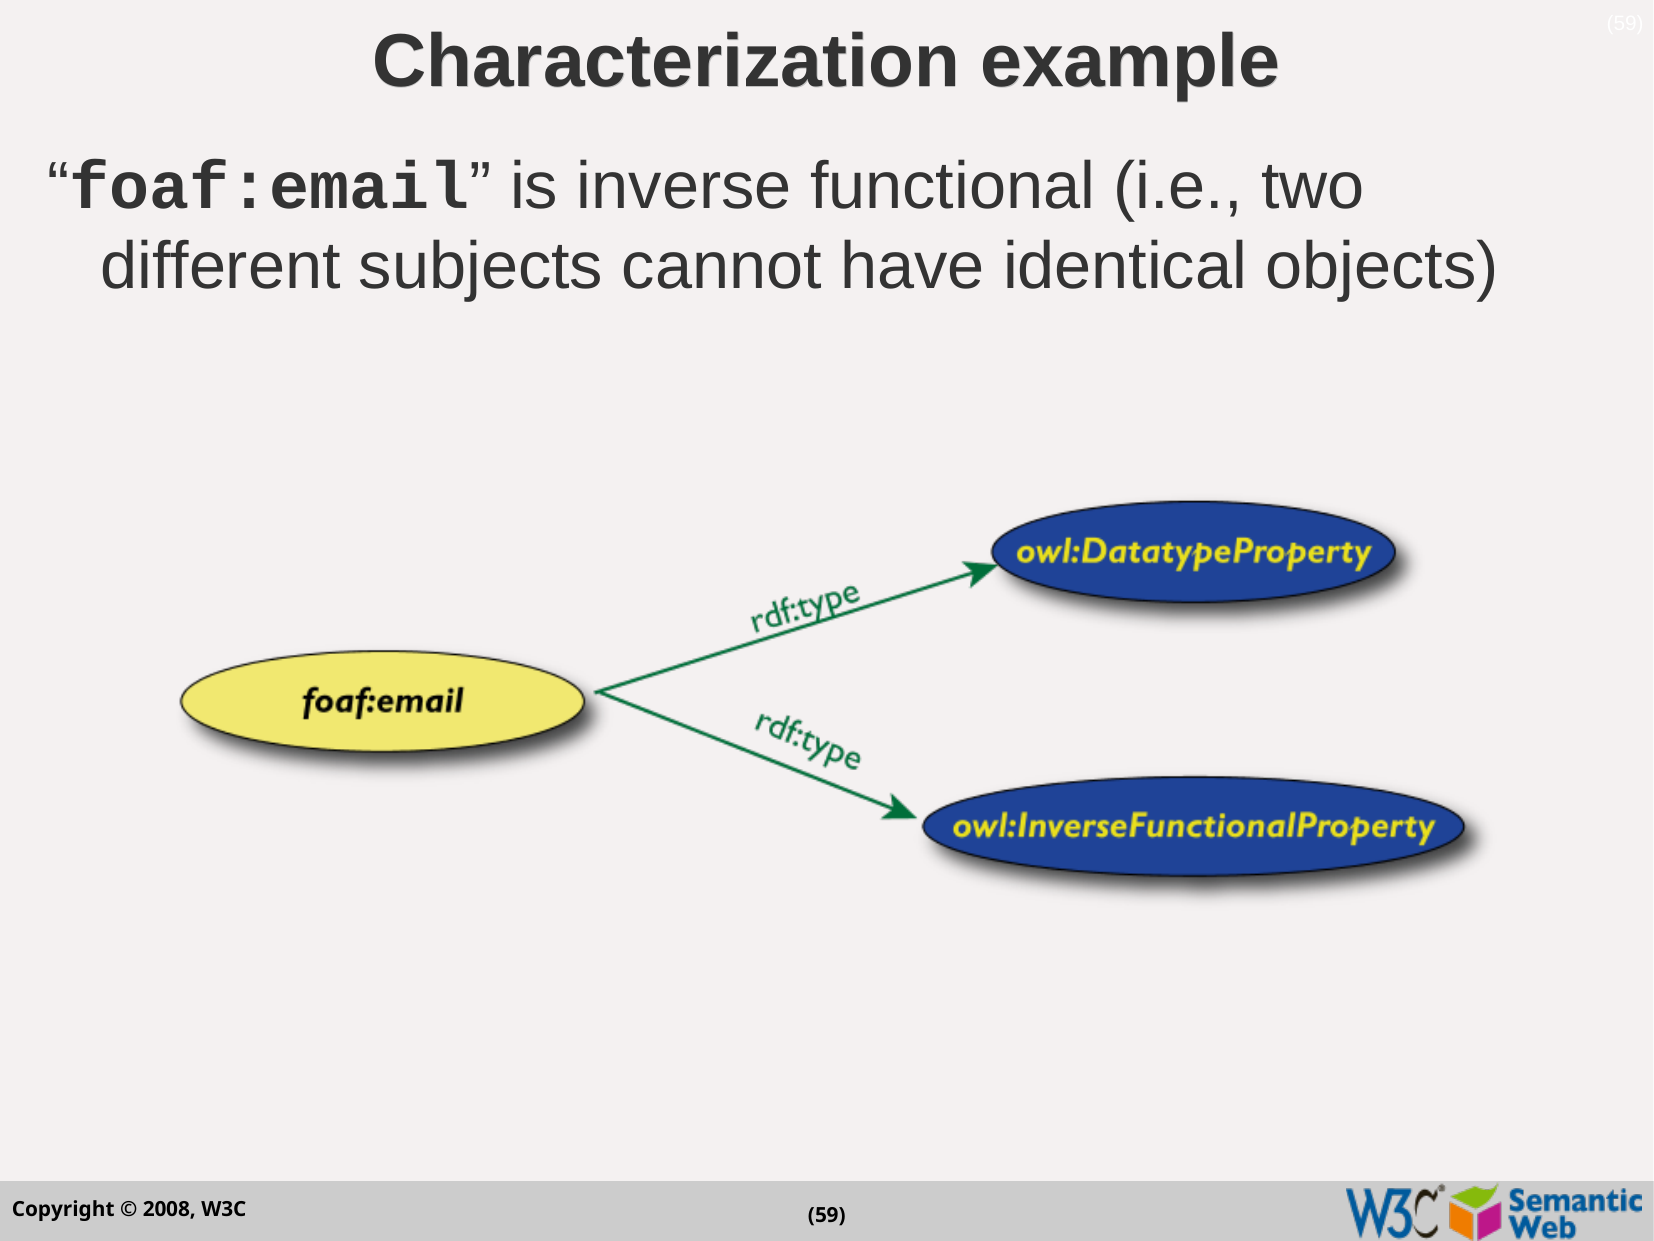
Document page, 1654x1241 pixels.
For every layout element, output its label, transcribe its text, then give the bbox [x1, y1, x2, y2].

picture [165, 486, 1505, 916]
title Characterization example [0, 0, 1654, 119]
list “foaf:email” is inverse functional (i.e., two different subjects cannot have identical objects) [29, 147, 1625, 303]
picture [1346, 1181, 1642, 1241]
